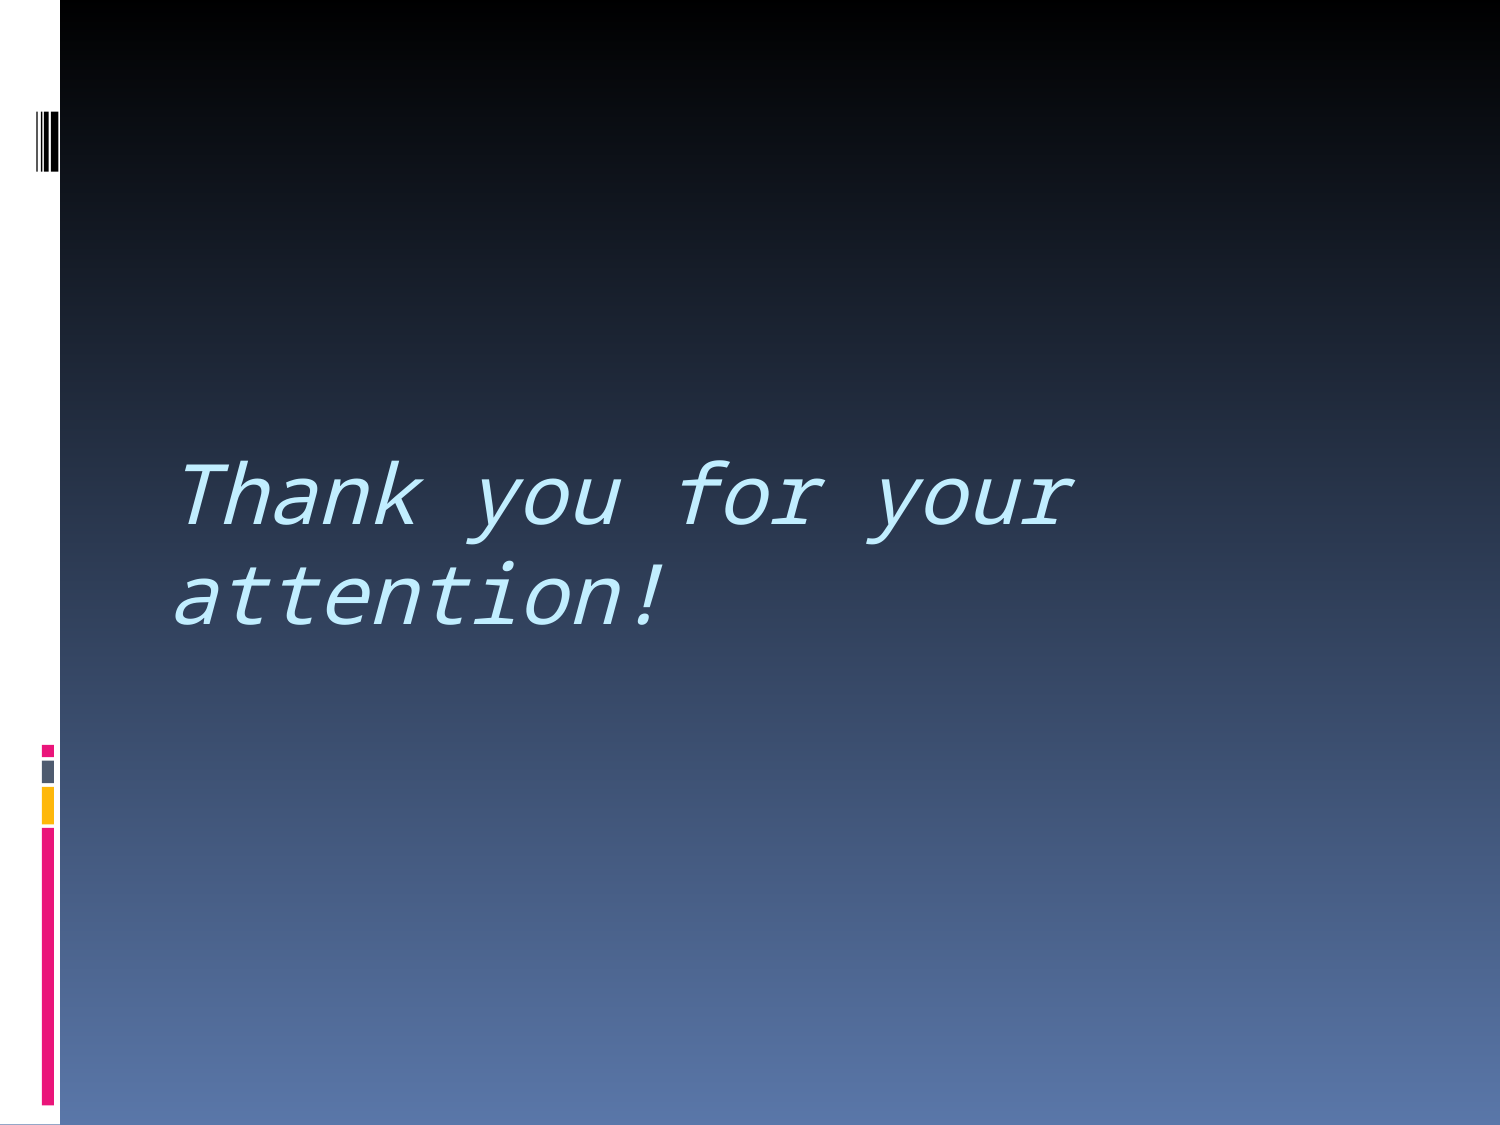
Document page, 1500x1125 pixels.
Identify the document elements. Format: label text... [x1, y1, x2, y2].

title Thank you for your attention! [152, 433, 1428, 584]
